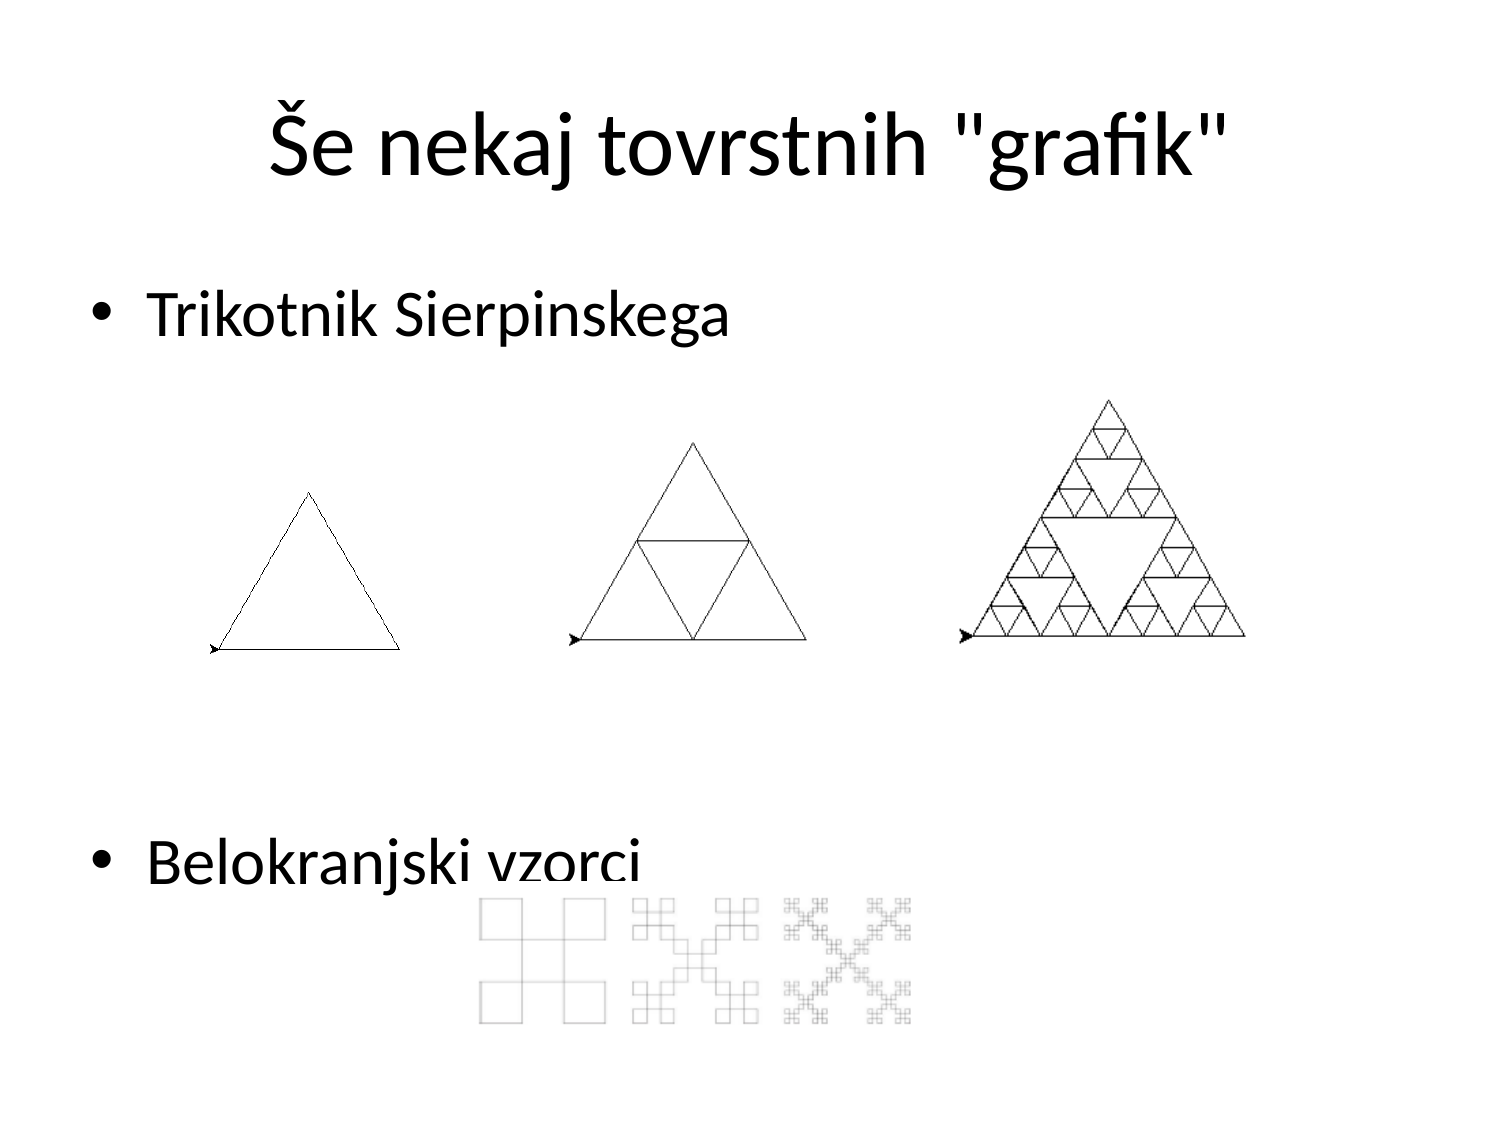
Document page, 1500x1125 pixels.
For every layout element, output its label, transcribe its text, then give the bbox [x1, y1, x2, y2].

picture [549, 430, 818, 662]
title Še nekaj tovrstnih "grafik" [75, 45, 1425, 233]
list Trikotnik Sierpinskega Belokranjski vzorci [75, 262, 1425, 1005]
picture [938, 385, 1258, 652]
picture [459, 881, 939, 1062]
picture [194, 479, 412, 662]
